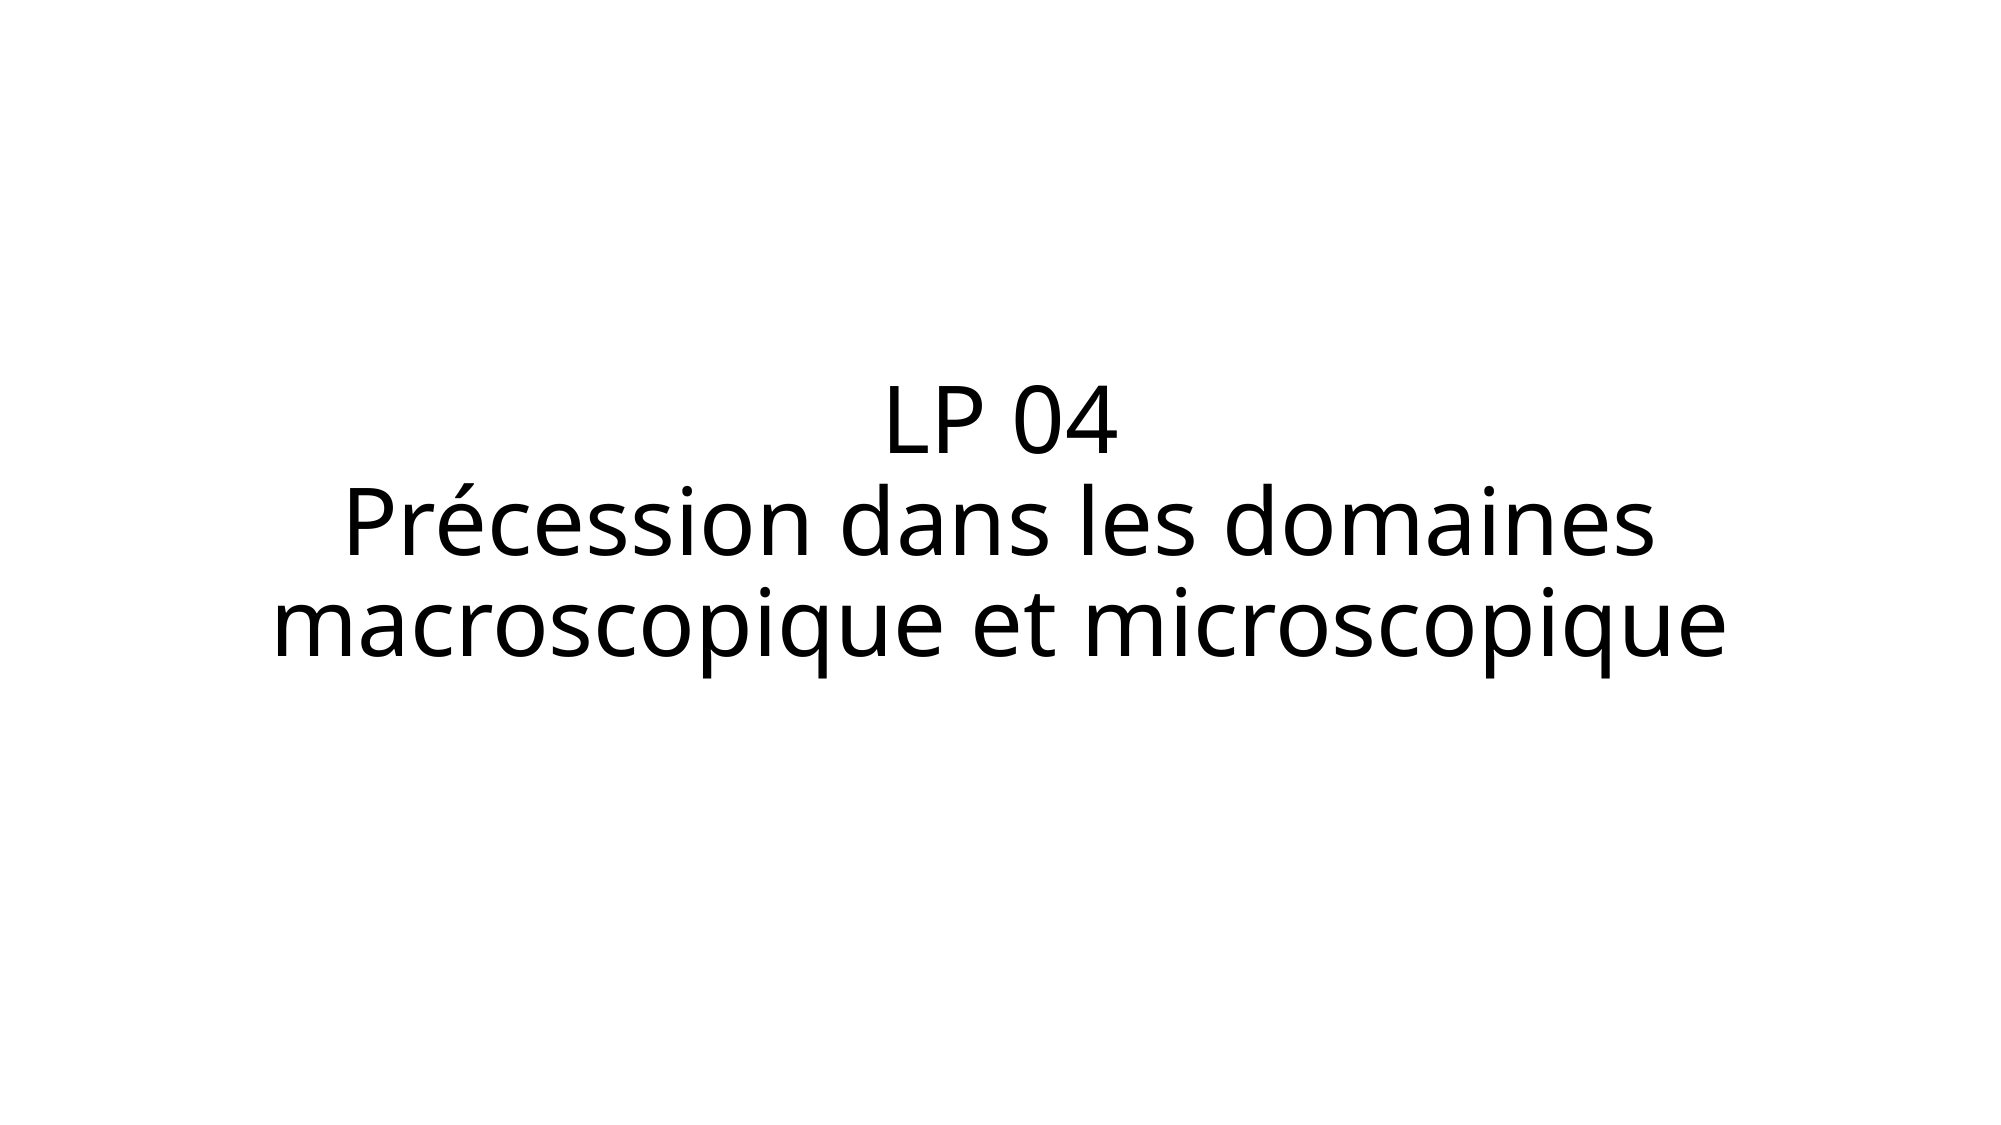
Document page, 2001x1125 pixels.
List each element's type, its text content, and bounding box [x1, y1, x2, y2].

title LP 04 Précession dans les domaines macroscopique et microscopique [249, 292, 1750, 685]
